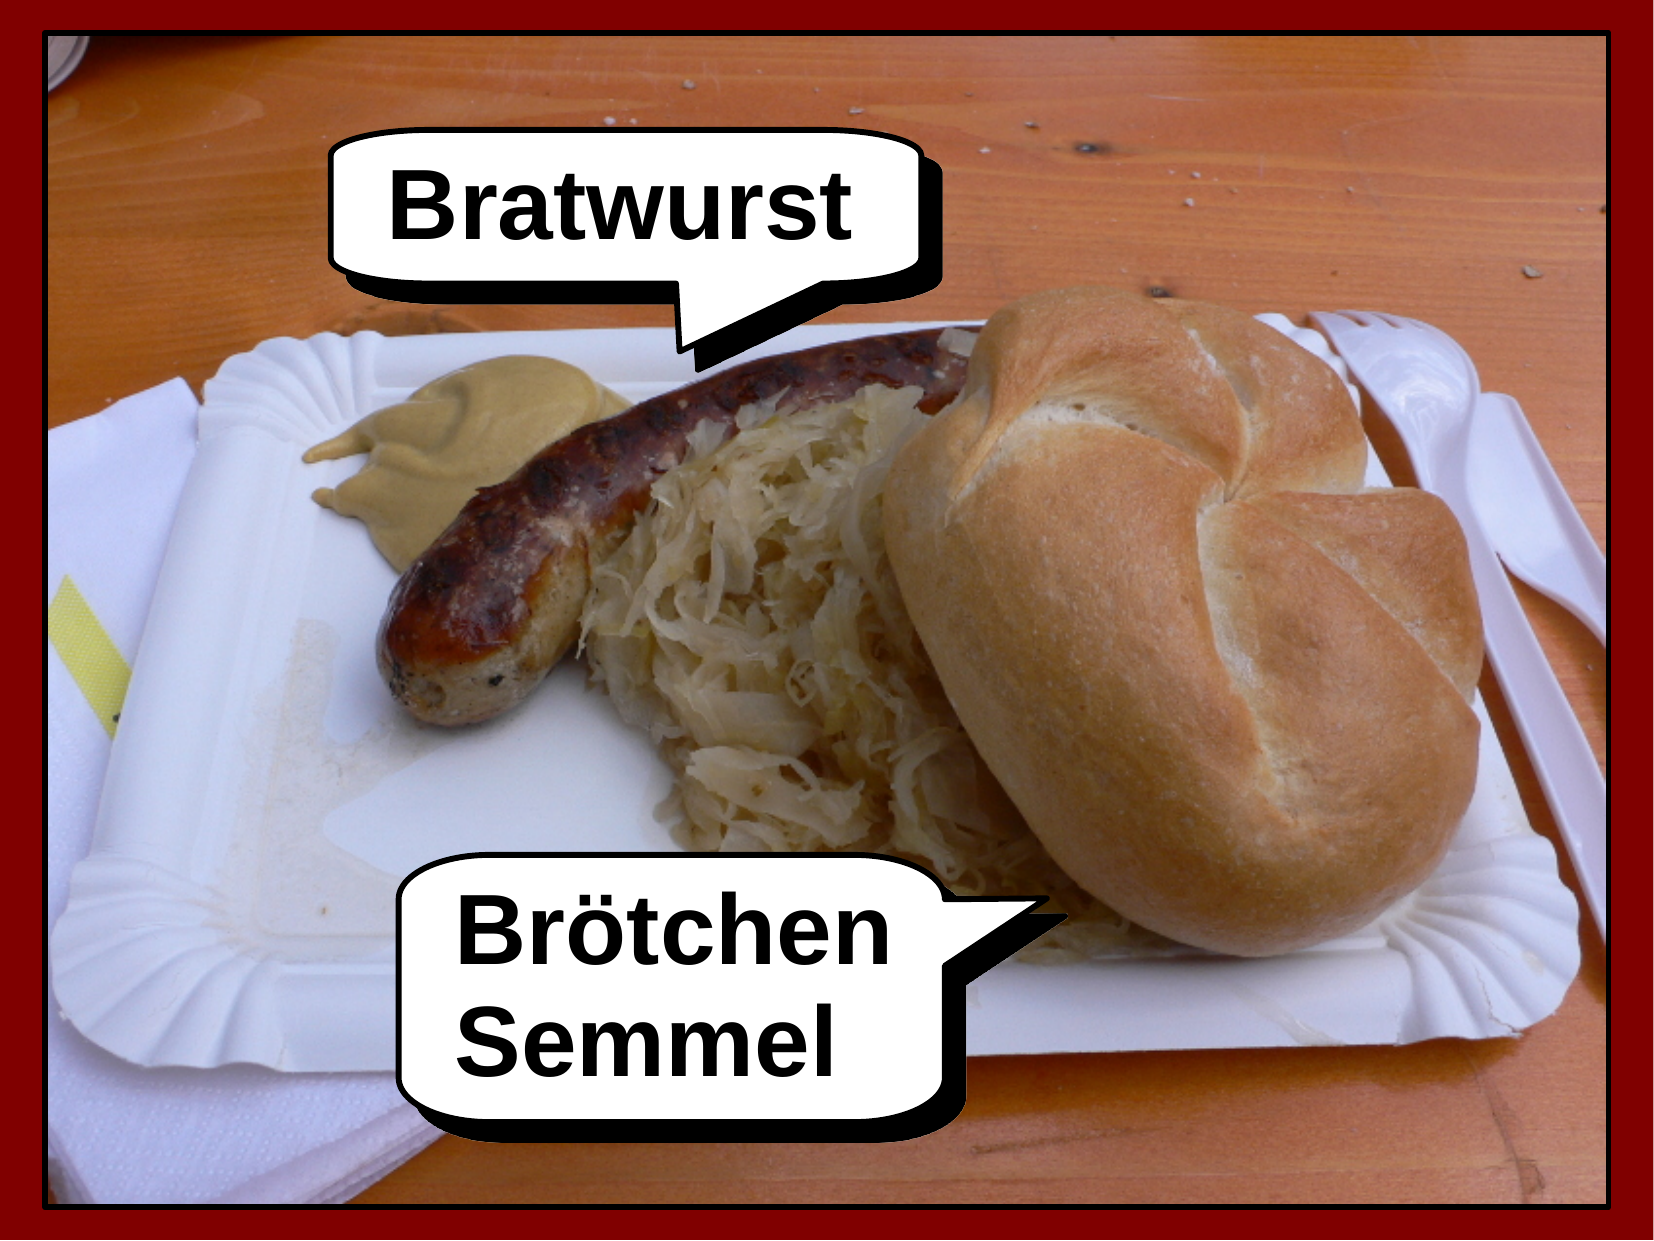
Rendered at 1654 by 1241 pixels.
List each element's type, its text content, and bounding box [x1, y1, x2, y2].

text_box Bratwurst [372, 141, 898, 269]
text_box [398, 854, 924, 1123]
text_box Brötchen Semmel [440, 866, 945, 1106]
picture [47, 35, 1606, 1205]
text_box [330, 129, 922, 352]
text_box [945, 898, 1047, 966]
